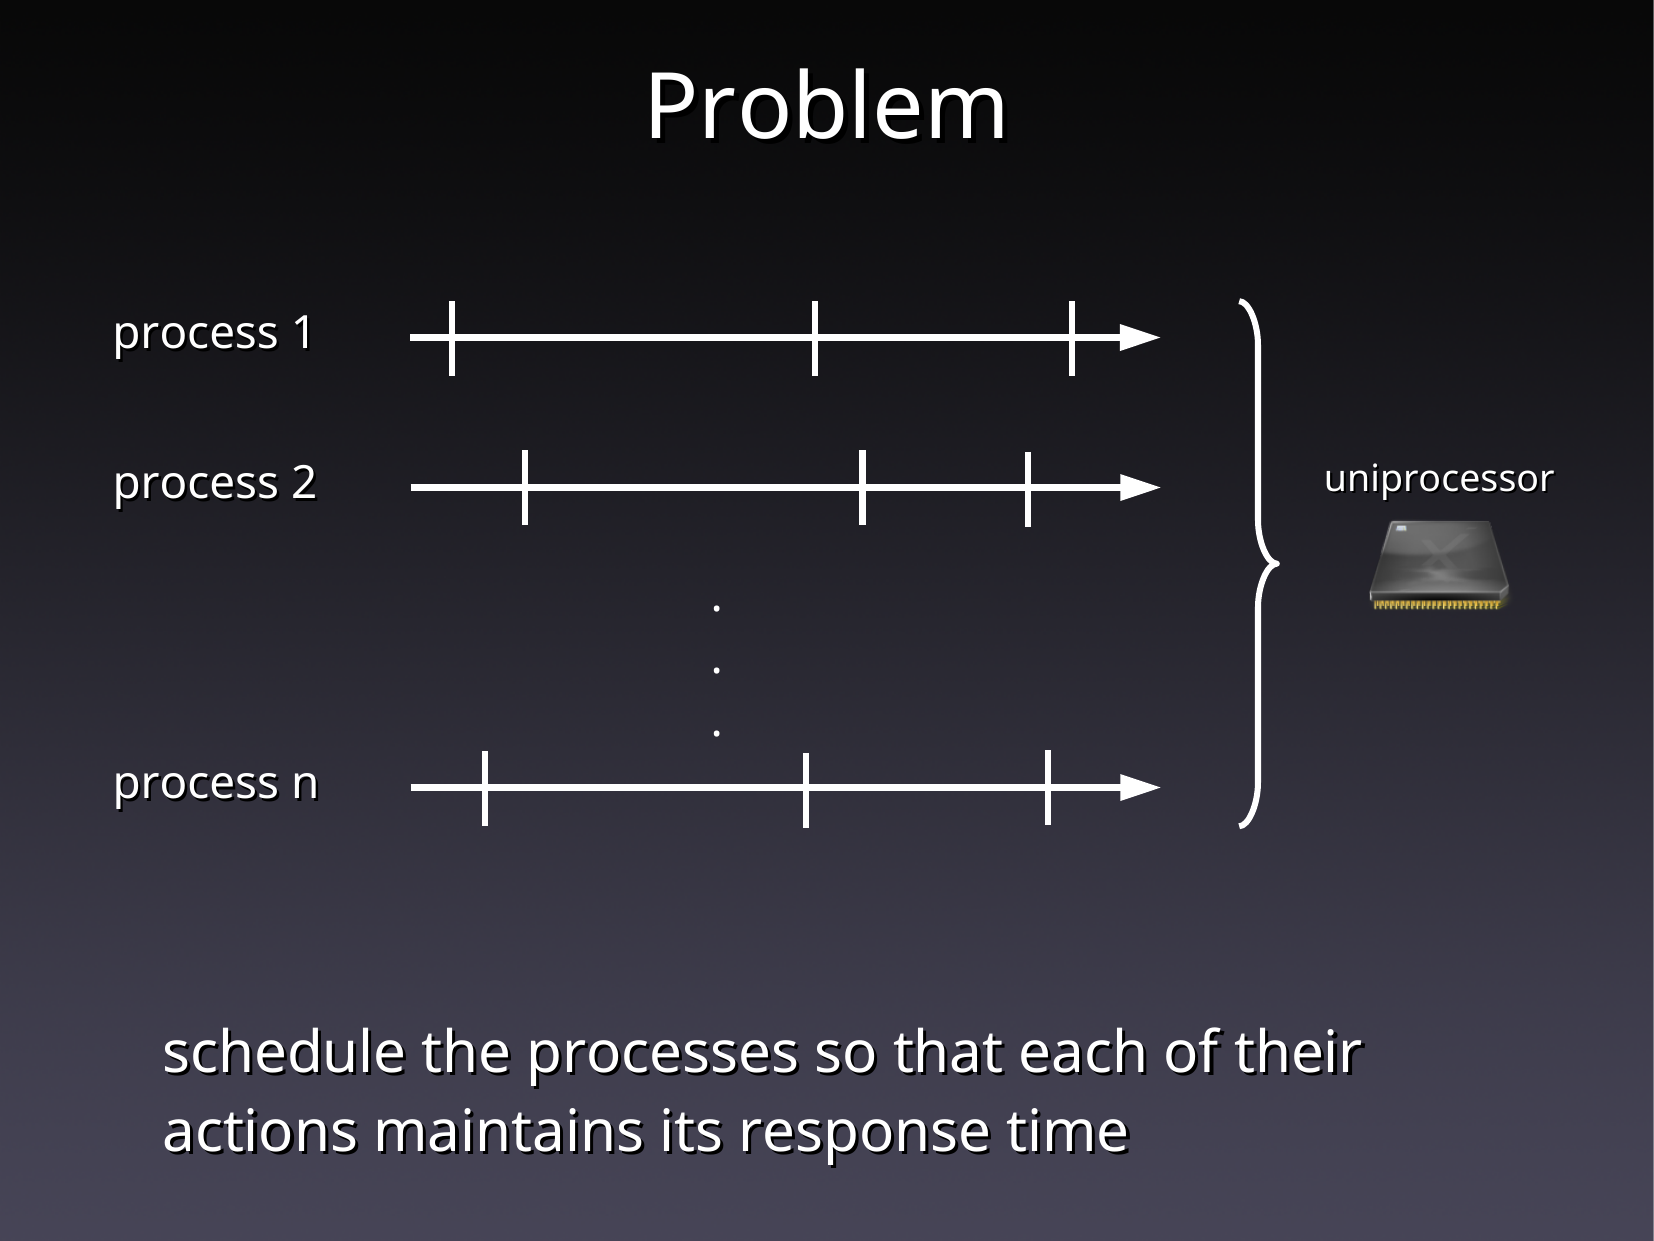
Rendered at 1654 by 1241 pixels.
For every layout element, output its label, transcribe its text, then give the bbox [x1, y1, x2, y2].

text_box uniprocessor [1302, 451, 1577, 503]
text_box schedule the processes so that each of their actions maintains its response time [162, 1009, 1323, 1166]
text_box process n [112, 750, 373, 812]
title Problem [120, 0, 1533, 208]
picture [0, 0, 1654, 1241]
text_box . . . [710, 562, 749, 748]
text_box process 2 [112, 450, 338, 512]
text_box process 1 [112, 300, 338, 362]
